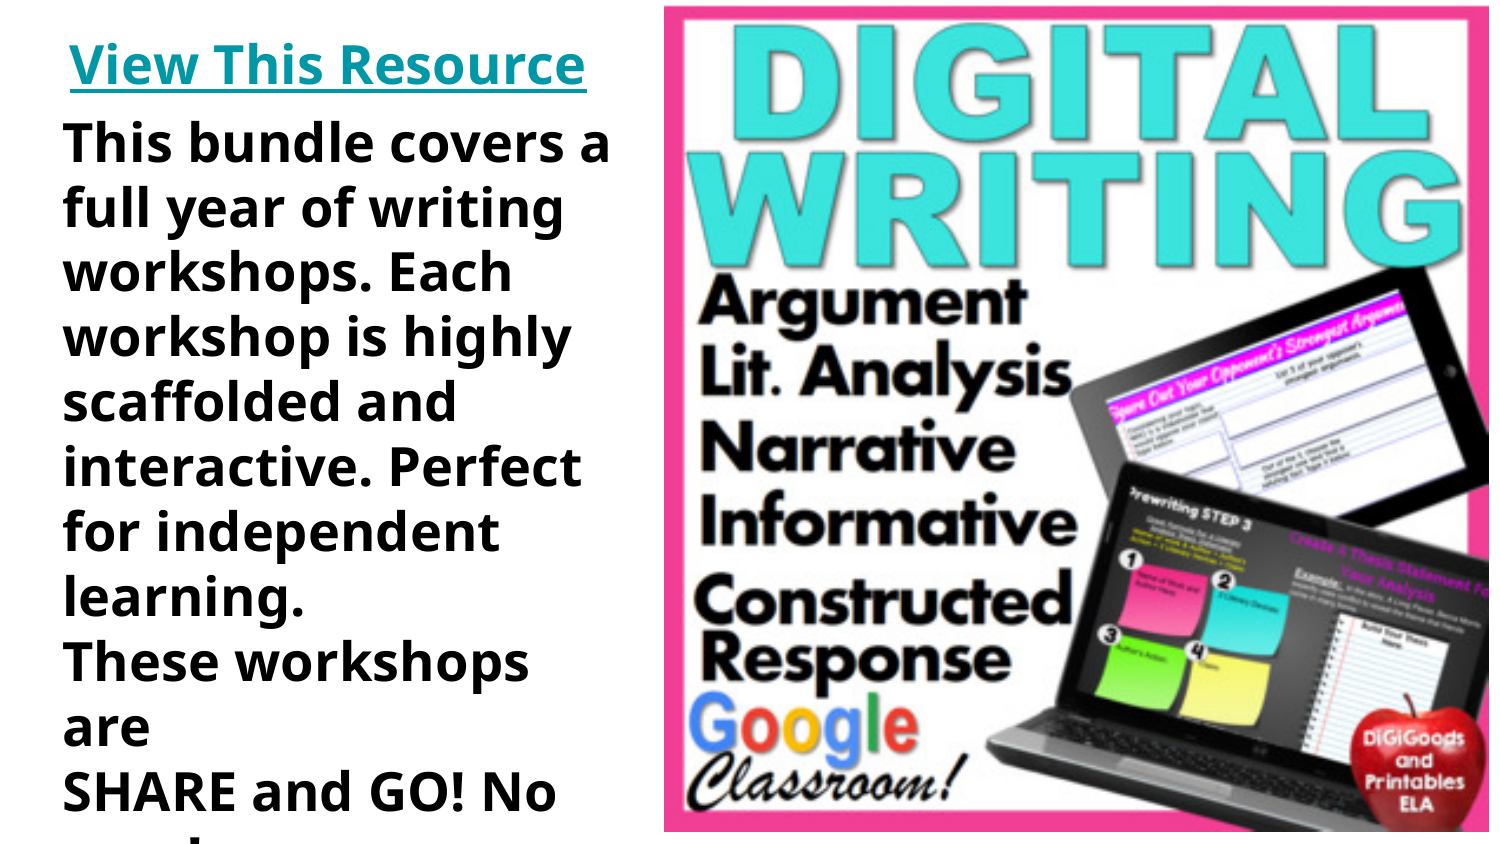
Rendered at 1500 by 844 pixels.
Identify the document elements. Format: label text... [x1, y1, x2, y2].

text_box This bundle covers a full year of writing workshops. Each workshop is highly scaffolded and interactive. Perfect for independent learning. These workshops are SHARE and GO! No prep! Great for distance learning, but also fabulous in the classroom. [47, 92, 645, 699]
text_box View This Resource [12, 15, 645, 112]
picture [664, 2, 1489, 832]
